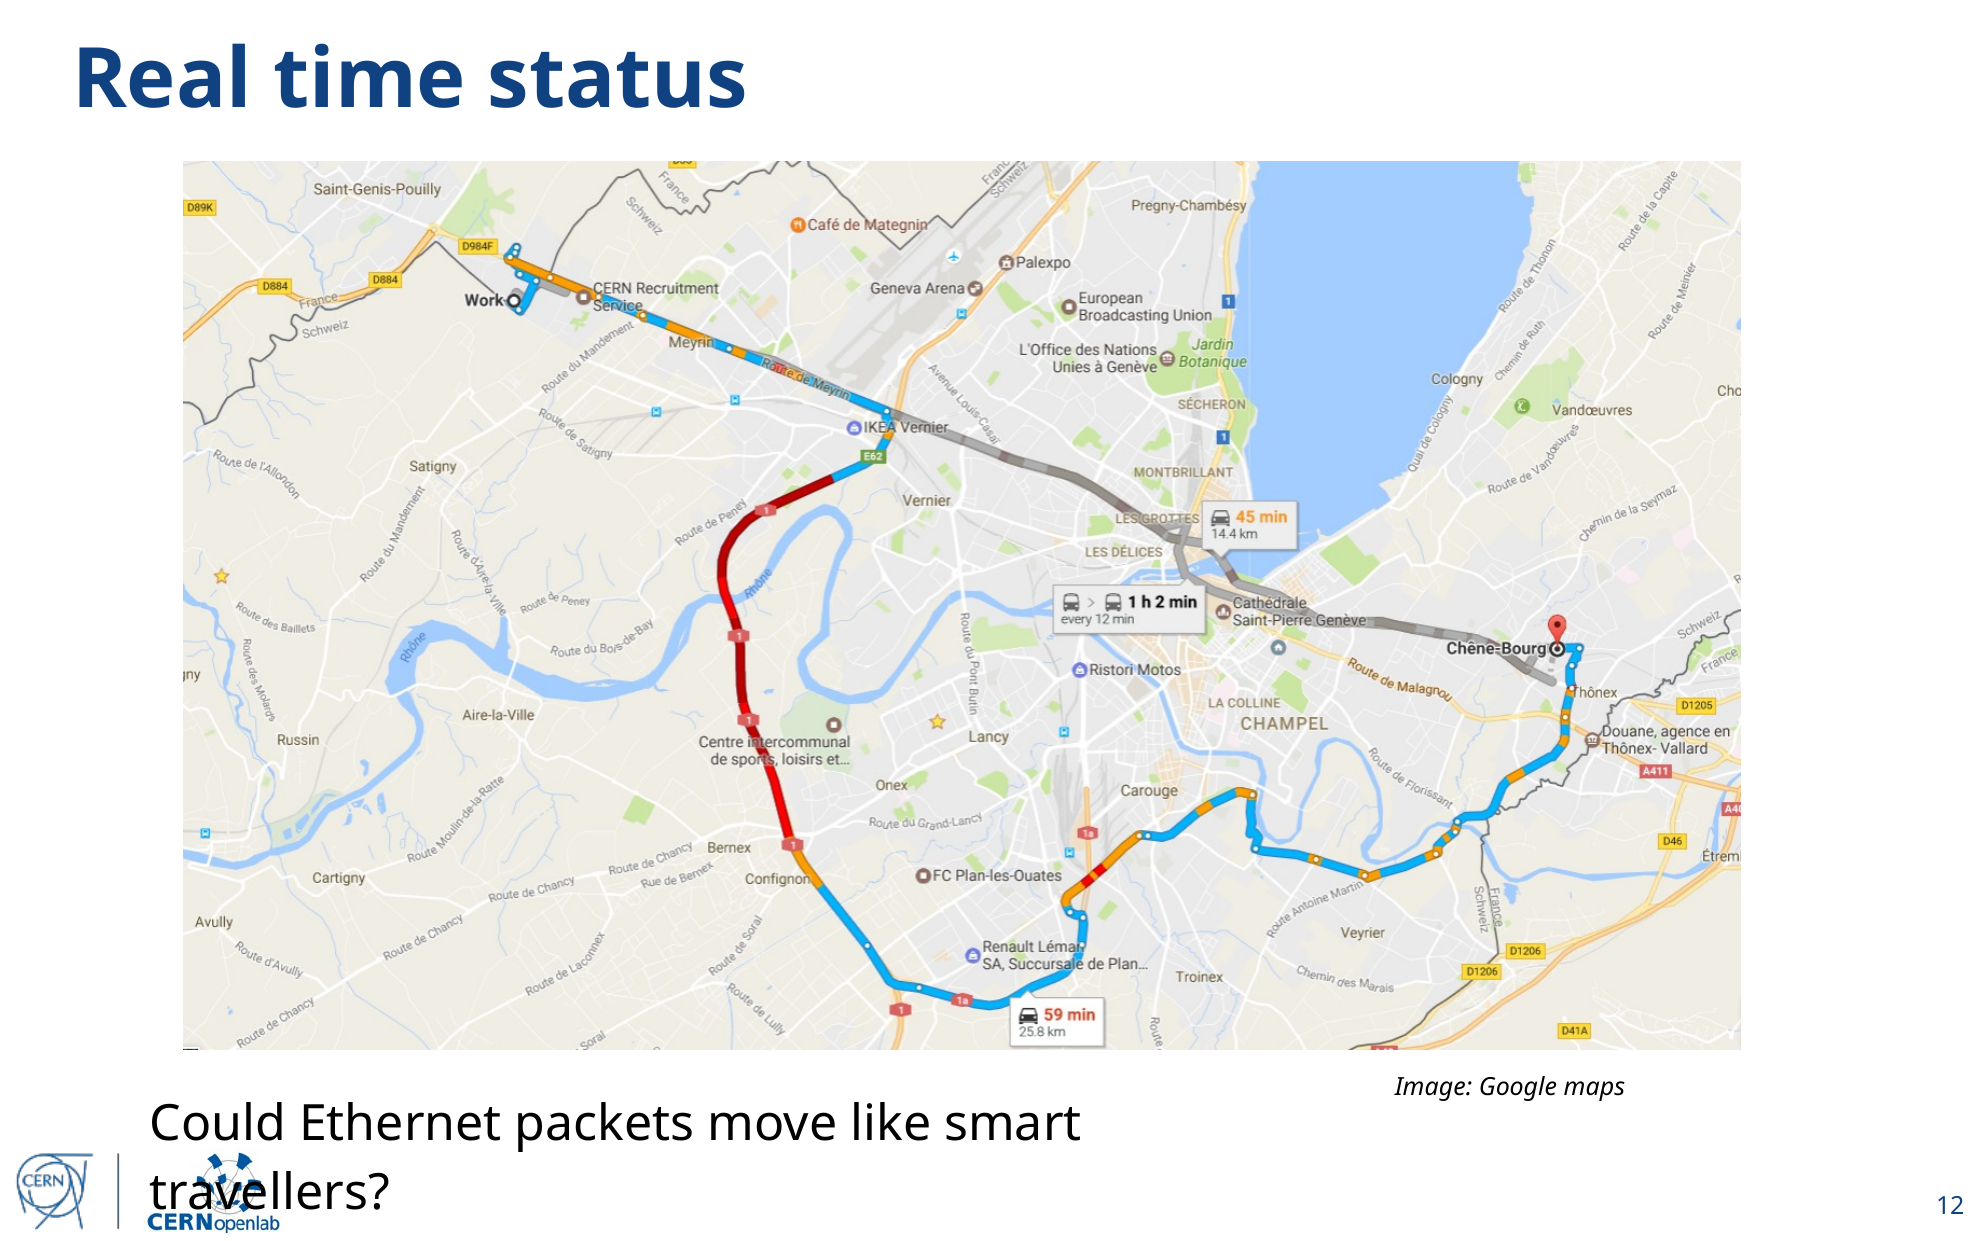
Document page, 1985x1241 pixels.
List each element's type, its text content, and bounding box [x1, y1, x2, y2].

picture [51, 1200, 64, 1215]
text_box Image: Google maps [1380, 1061, 1741, 1107]
picture [19, 1188, 64, 1207]
picture [16, 1188, 64, 1236]
picture [183, 161, 1741, 1051]
picture [142, 1216, 286, 1233]
picture [38, 1207, 55, 1215]
text_box Could Ethernet packets move like smart travellers? [135, 1080, 1306, 1216]
title Real time status [72, 0, 1834, 166]
